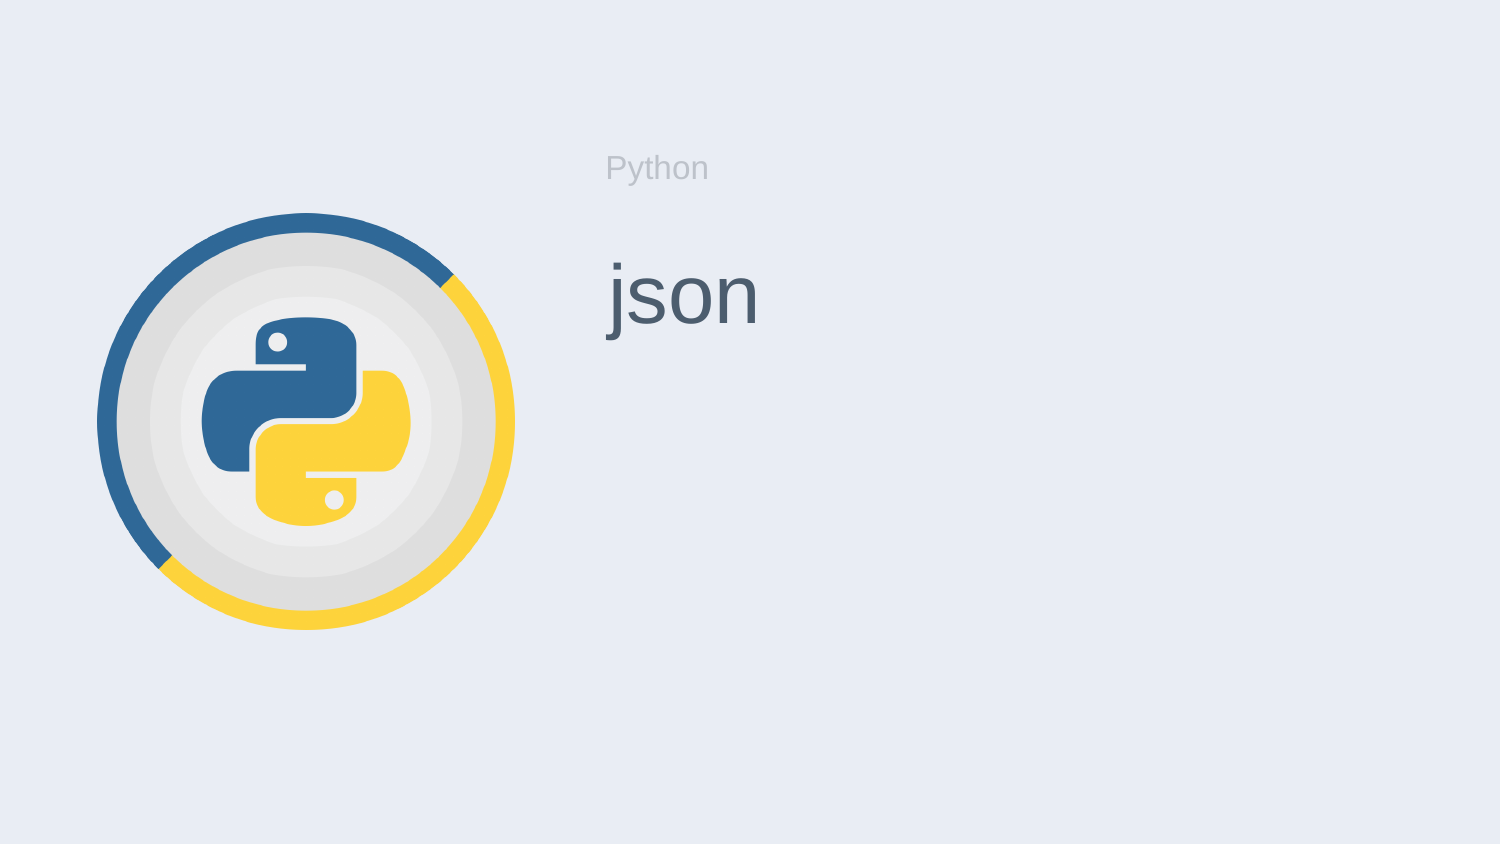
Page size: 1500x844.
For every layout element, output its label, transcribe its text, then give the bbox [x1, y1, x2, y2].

picture [97, 213, 515, 630]
title Python [601, 141, 1182, 188]
text_box json [603, 235, 1423, 608]
